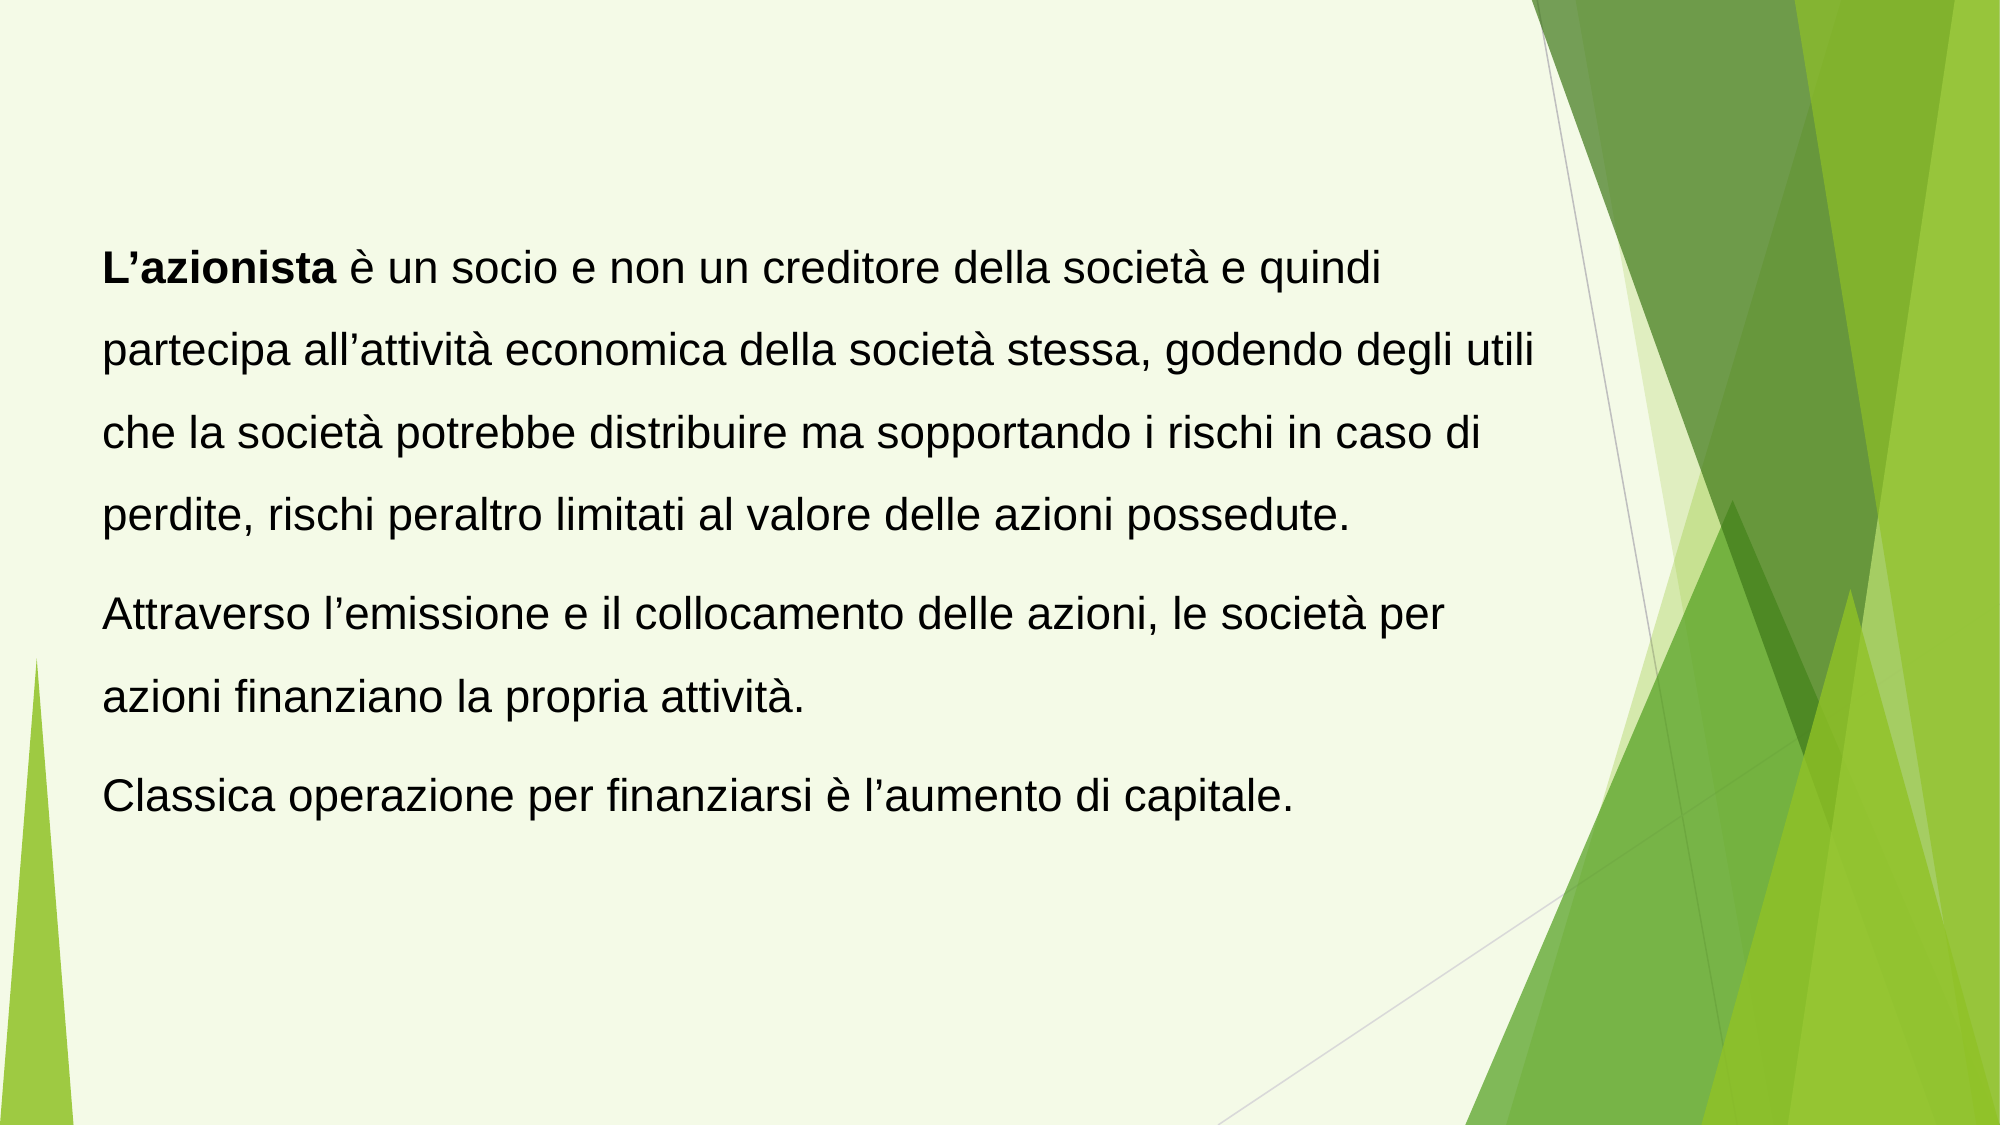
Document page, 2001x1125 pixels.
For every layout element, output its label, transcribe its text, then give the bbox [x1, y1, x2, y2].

text_box L’azionista è un socio e non un creditore della società e quindi partecipa all’attività economica della società stessa, godendo degli utili che la società potrebbe distribuire ma sopportando i rischi in caso di perdite, rischi peraltro limitati al valore delle azioni possedute. Attraverso l’emissione e il collocamento delle azioni, le società per azioni finanziano la propria attività. Classica operazione per finanziarsi è l’aumento di capitale. [87, 202, 1570, 828]
